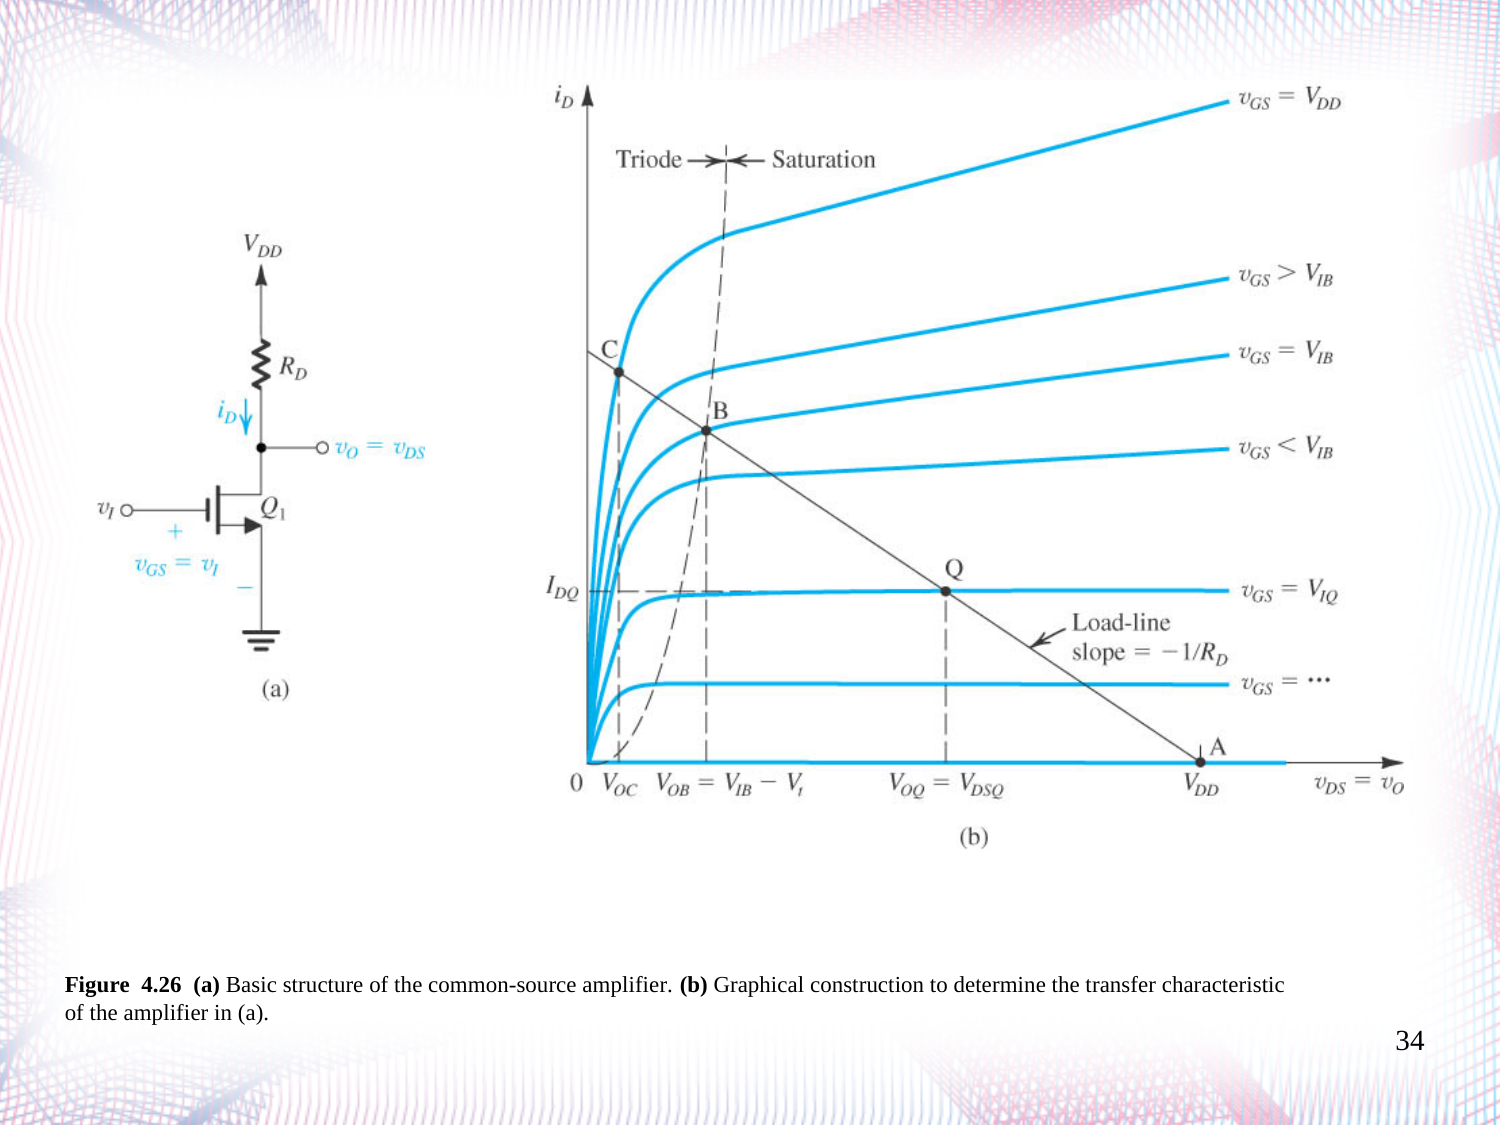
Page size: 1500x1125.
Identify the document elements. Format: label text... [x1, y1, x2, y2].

picture [0, 0, 1500, 1125]
text_box Figure 4.26 (a) Basic structure of the common-source amplifier. (b) Graphical construction to determine the transfer characteristic of the amplifier in (a). [50, 962, 1326, 1033]
